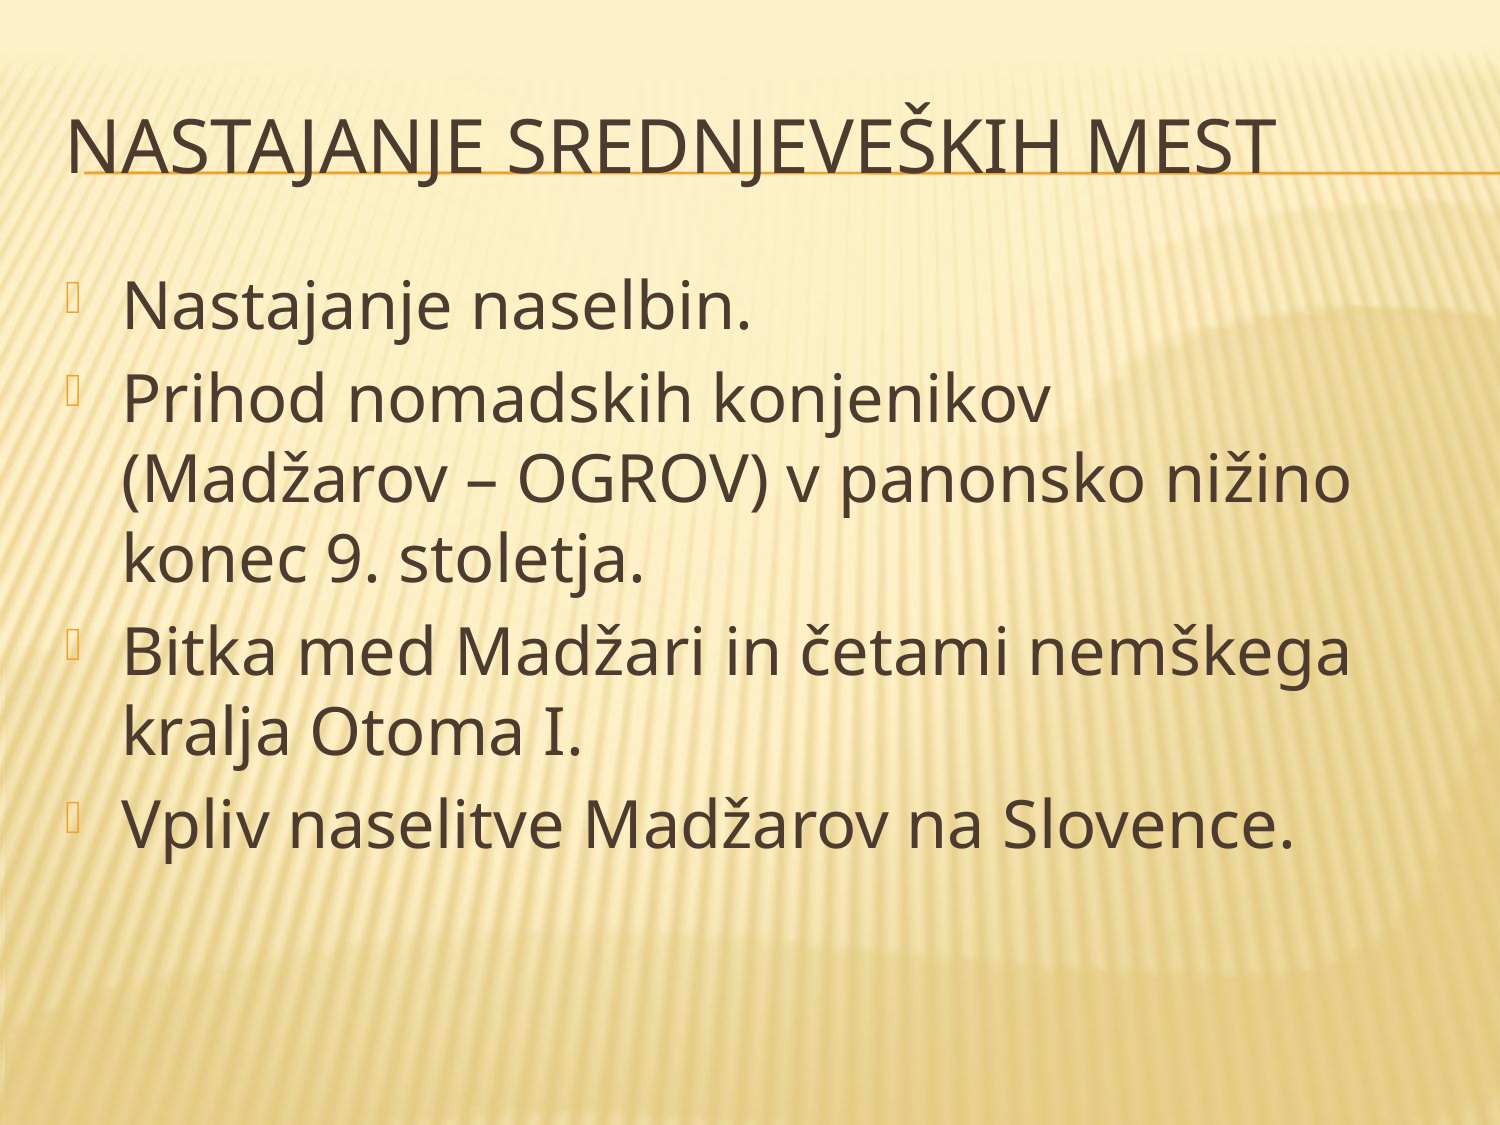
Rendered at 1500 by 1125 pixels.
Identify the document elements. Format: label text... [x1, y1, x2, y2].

list Nastajanje naselbin. Prihod nomadskih konjenikov (Madžarov – OGROV) v panonsko nižino konec 9. stoletja. Bitka med Madžari in četami nemškega kralja Otoma I. Vpliv naselitve Madžarov na Slovence. [50, 254, 1475, 998]
title NASTAJANJE SREDNJEVEŠKIH MEST [50, 75, 1475, 213]
picture [0, 0, 1500, 1125]
